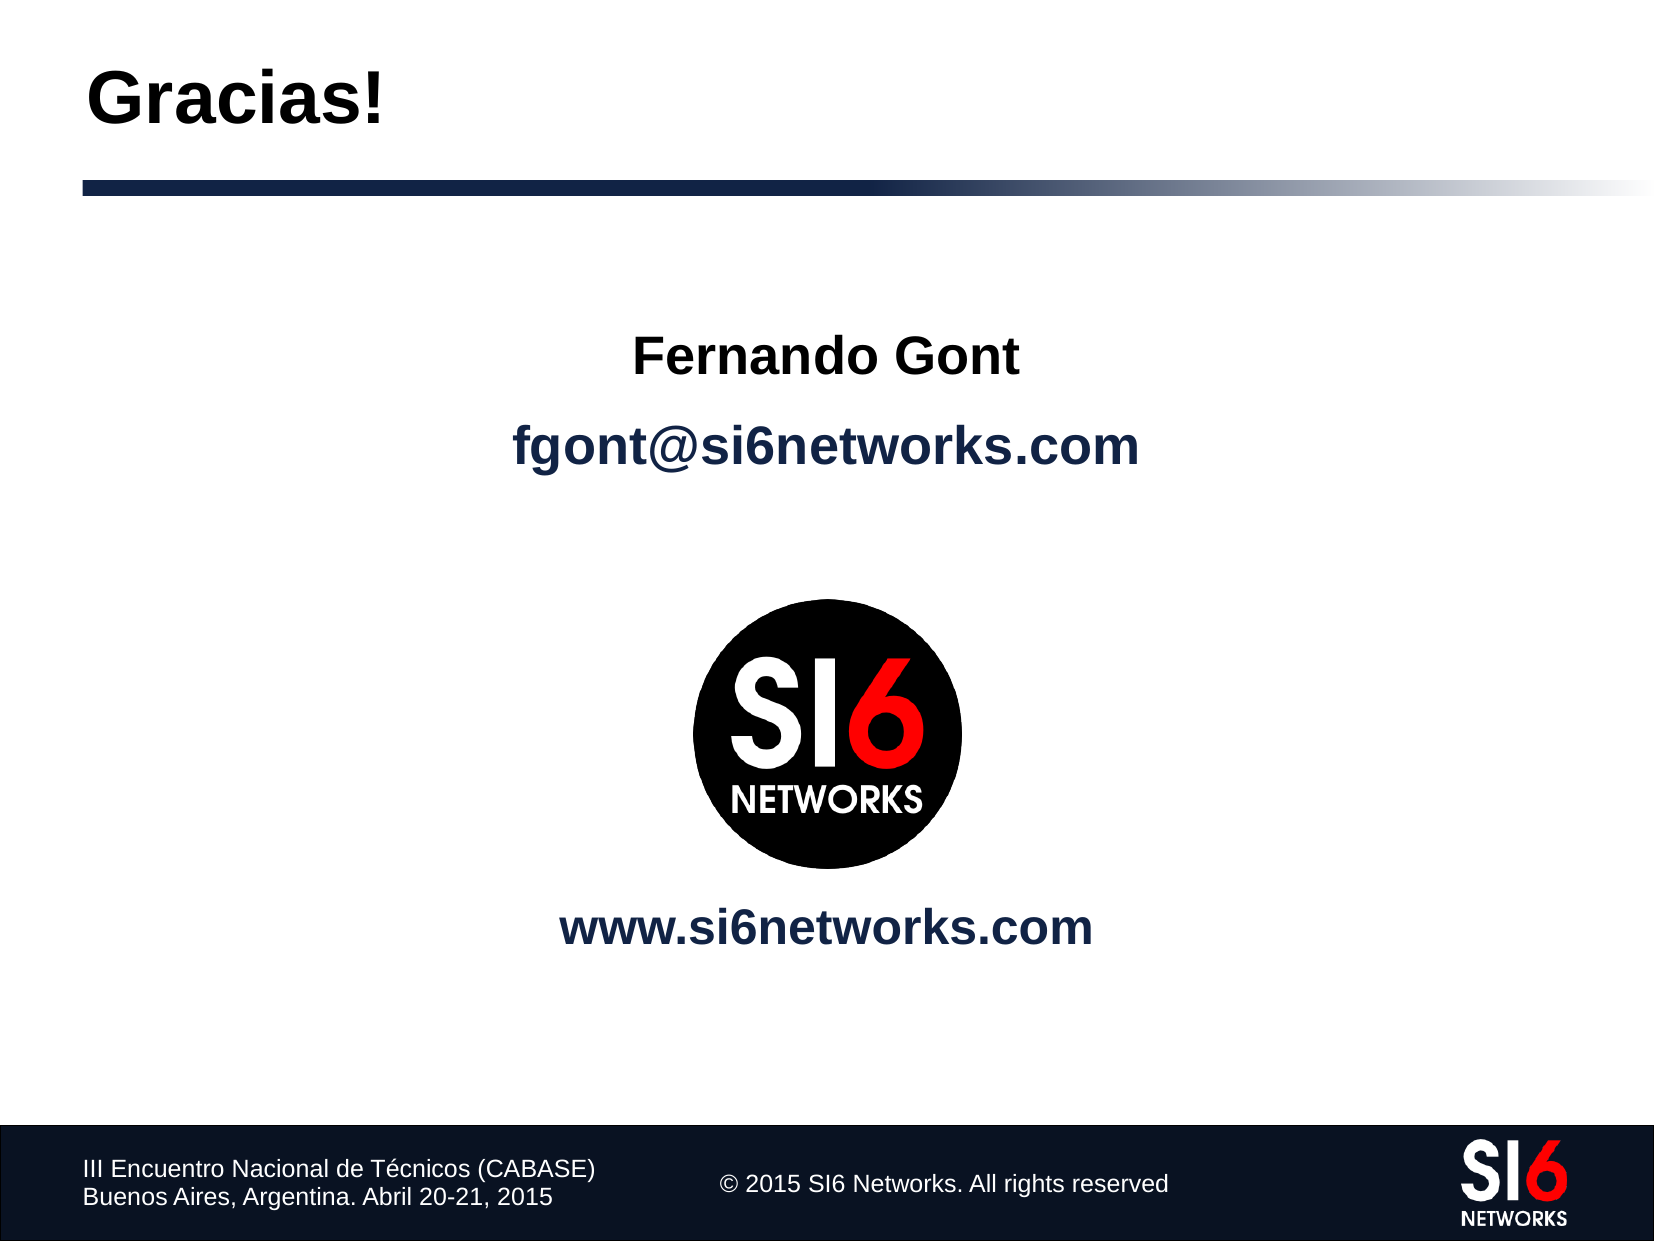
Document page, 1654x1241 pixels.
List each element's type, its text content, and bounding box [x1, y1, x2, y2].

picture [693, 599, 962, 869]
title Gracias! [86, 30, 1576, 166]
list Fernando Gont fgont@si6networks.com www.si6networks.com [82, 240, 1571, 1059]
picture [1461, 1139, 1567, 1226]
